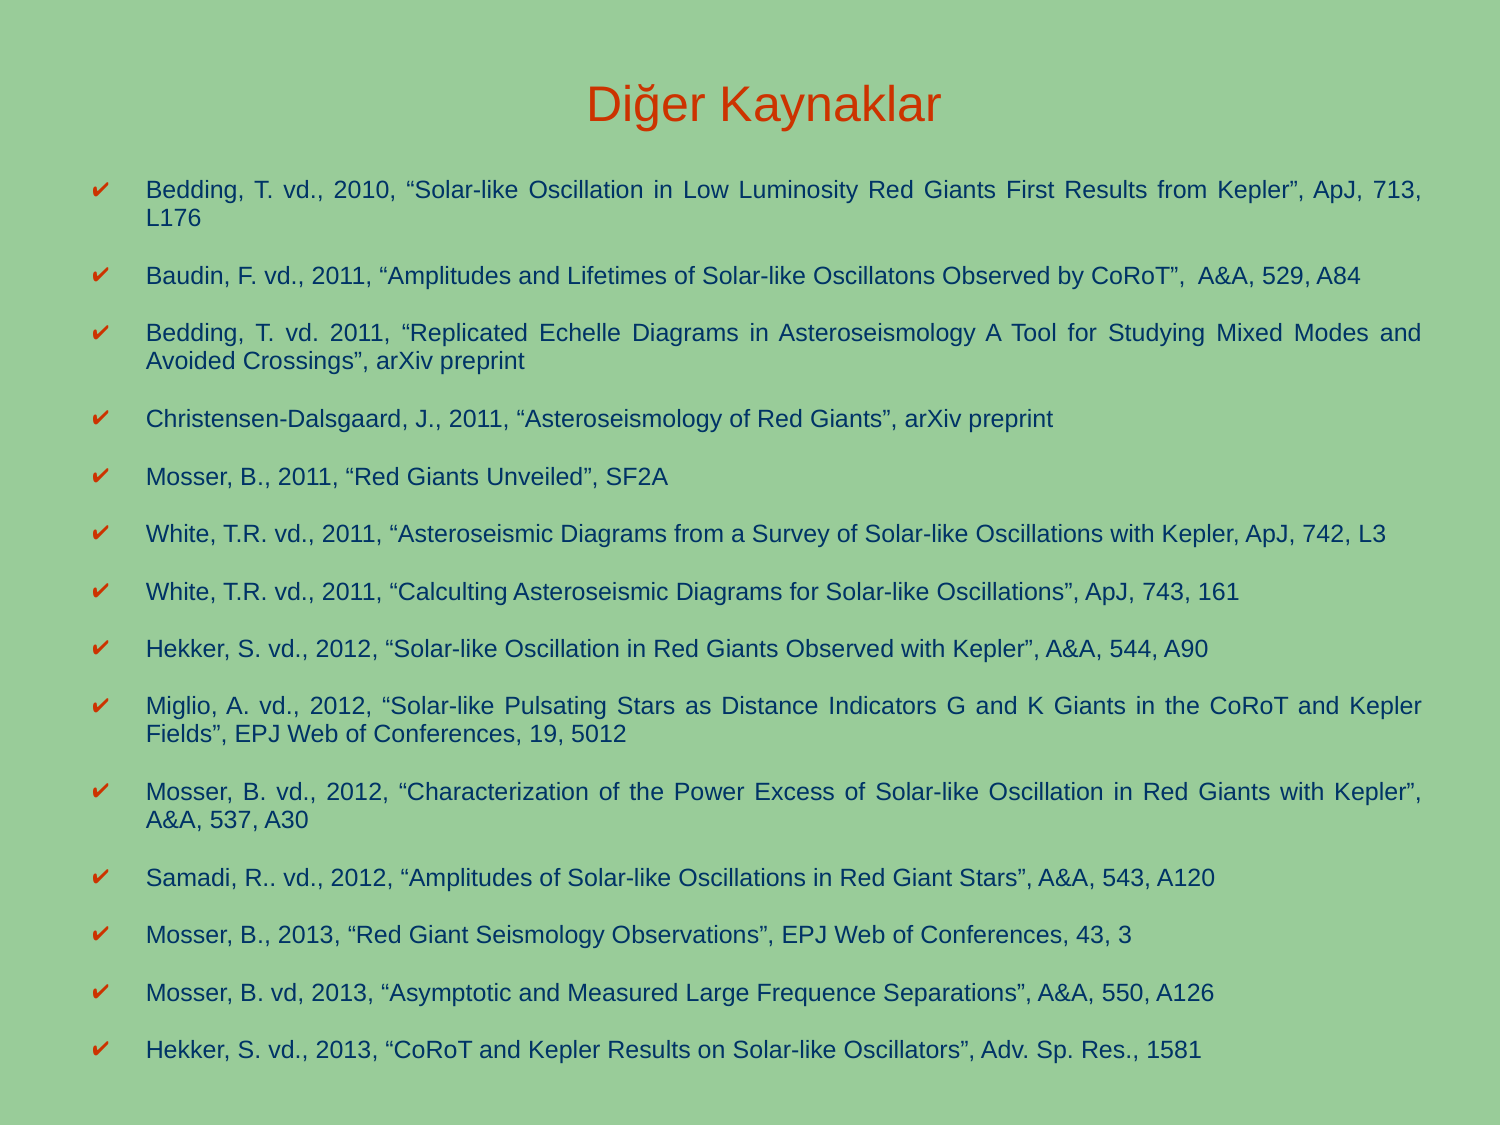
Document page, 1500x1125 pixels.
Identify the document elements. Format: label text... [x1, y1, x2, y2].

list Bedding, T. vd., 2010, “Solar-like Oscillation in Low Luminosity Red Giants First Results from Kepler”, ApJ, 713, L176 Baudin, F. vd., 2011, “Amplitudes and Lifetimes of Solar-like Oscillatons Observed by CoRoT”, A&A, 529, A84 Bedding, T. vd. 2011, “Replicated Echelle Diagrams in Asteroseismology A Tool for Studying Mixed Modes and Avoided Crossings”, arXiv preprint Christensen-Dalsgaard, J., 2011, “Asteroseismology of Red Giants”, arXiv preprint Mosser, B., 2011, “Red Giants Unveiled”, SF2A White, T.R. vd., 2011, “Asteroseismic Diagrams from a Survey of Solar-like Oscillations with Kepler, ApJ, 742, L3 White, T.R. vd., 2011, “Calculting Asteroseismic Diagrams for Solar-like Oscillations”, ApJ, 743, 161 Hekker, S. vd., 2012, “Solar-like Oscillation in Red Giants Observed with Kepler”, A&A, 544, A90 Miglio, A. vd., 2012, “Solar-like Pulsating Stars as Distance Indicators G and K Giants in the CoRoT and Kepler Fields”, EPJ Web of Conferences, 19, 5012 Mosser, B. vd., 2012, “Characterization of the Power Excess of Solar-like Oscillation in Red Giants with Kepler”, A&A, 537, A30 Samadi, R.. vd., 2012, “Amplitudes of Solar-like Oscillations in Red Giant Stars”, A&A, 543, A120 Mosser, B., 2013, “Red Giant Seismology Observations”, EPJ Web of Conferences, 43, 3 Mosser, B. vd, 2013, “Asymptotic and Measured Large Frequence Separations”, A&A, 550, A126 Hekker, S. vd., 2013, “CoRoT and Kepler Results on Solar-like Oscillators”, Adv. Sp. Res., 1581 [75, 176, 1426, 1069]
title Diğer Kaynaklar [120, 17, 1395, 176]
